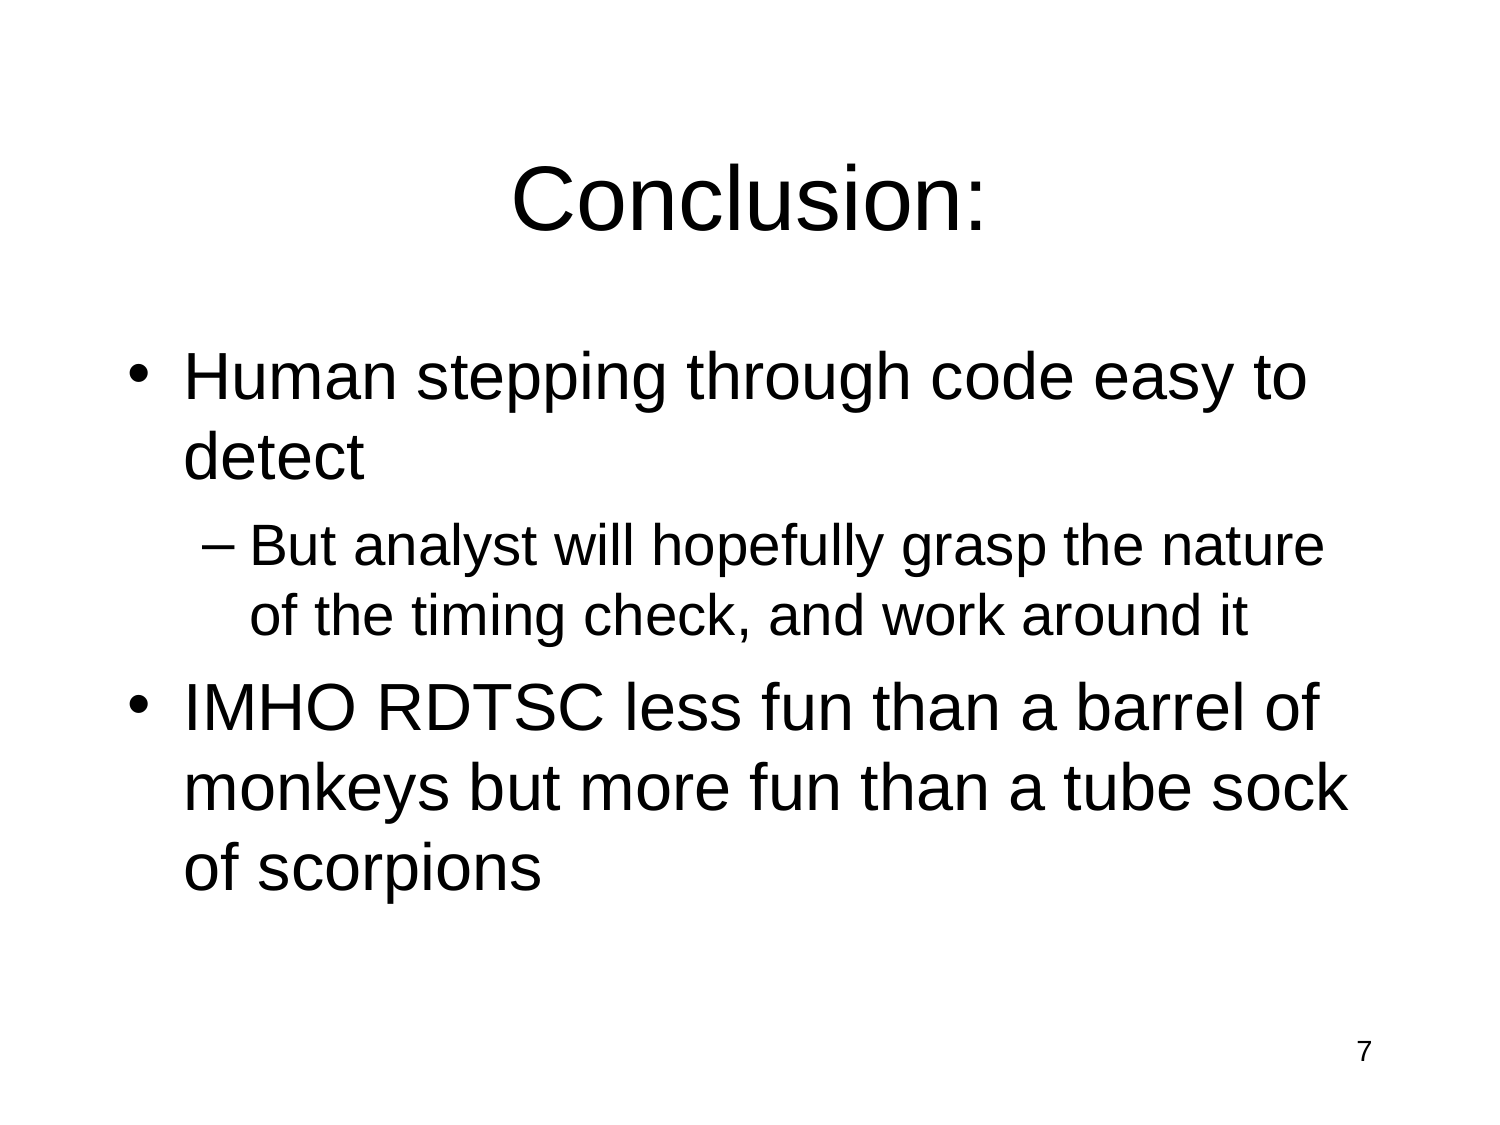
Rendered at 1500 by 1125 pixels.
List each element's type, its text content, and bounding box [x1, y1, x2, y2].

text_box <number> [1074, 1025, 1388, 1101]
title Conclusion: [112, 99, 1388, 288]
list Human stepping through code easy to detect But analyst will hopefully grasp the nature of the timing check, and work around it IMHO RDTSC less fun than a barrel of monkeys but more fun than a tube sock of scorpions [112, 324, 1388, 1001]
